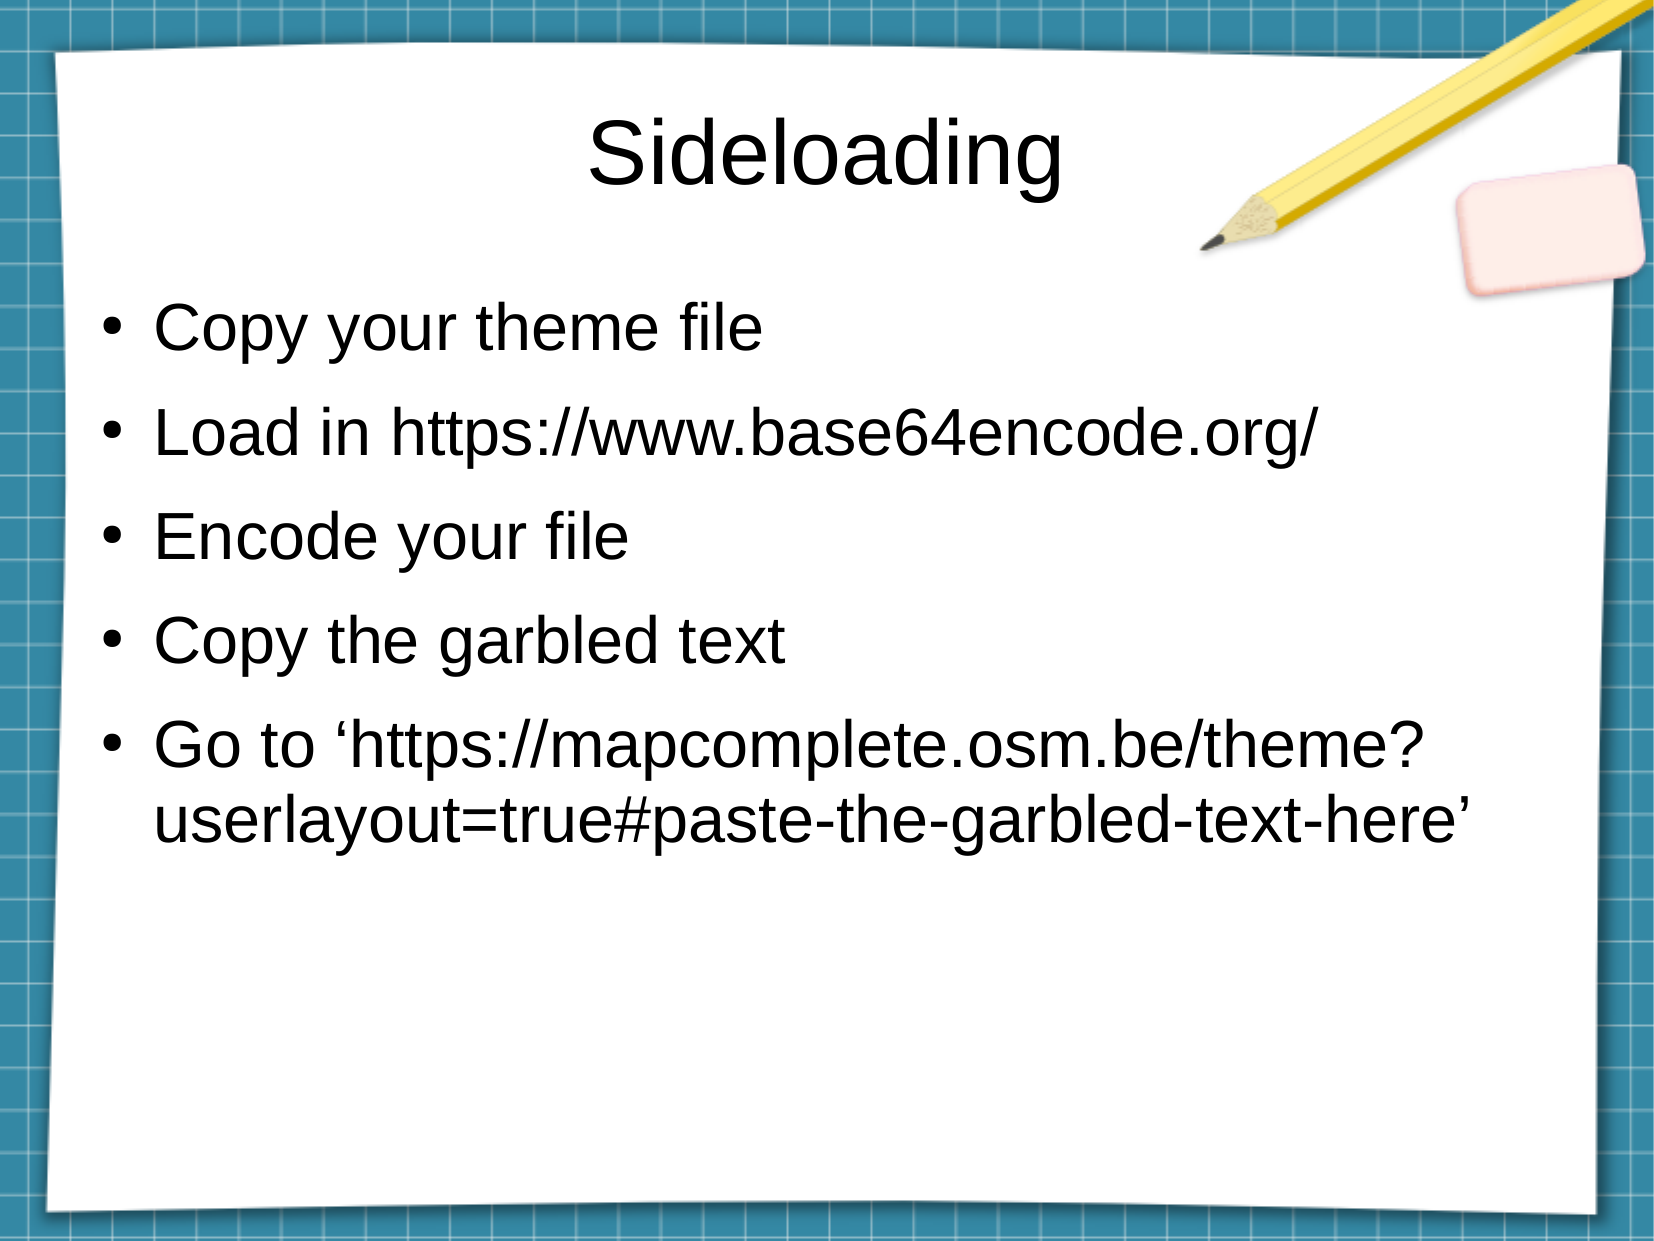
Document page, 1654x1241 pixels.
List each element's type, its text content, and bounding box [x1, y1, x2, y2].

picture [0, 0, 1654, 1241]
list Copy your theme file Load in https://www.base64encode.org/ Encode your file Copy the garbled text Go to ‘https://mapcomplete.osm.be/theme?userlayout=true#paste-the-garbled-text-here’ [82, 290, 1571, 1010]
title Sideloading [82, 49, 1571, 257]
